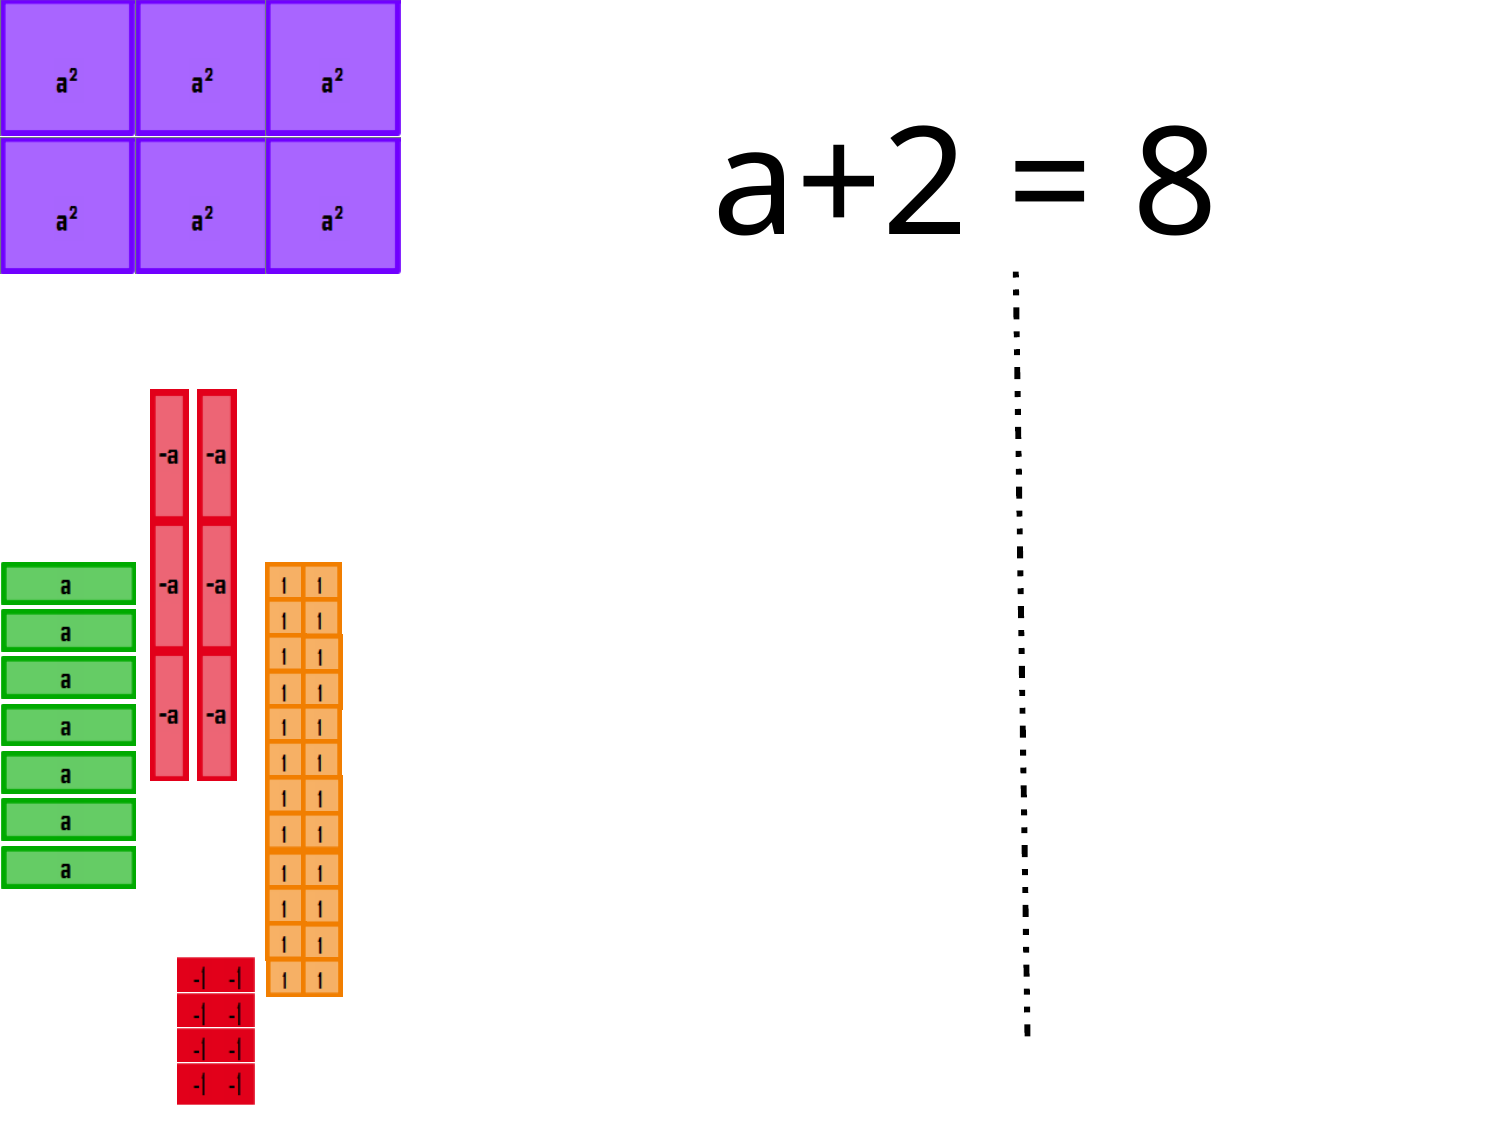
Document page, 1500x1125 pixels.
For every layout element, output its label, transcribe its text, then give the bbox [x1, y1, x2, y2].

picture [0, 609, 136, 652]
picture [265, 562, 343, 998]
picture [0, 798, 136, 841]
picture [177, 956, 255, 1106]
picture [150, 389, 189, 781]
picture [0, 562, 136, 605]
picture [0, 751, 136, 794]
picture [0, 137, 401, 274]
picture [197, 389, 237, 781]
text_box a+2 = 8 [697, 76, 1233, 272]
picture [0, 704, 136, 747]
picture [0, 0, 401, 136]
picture [0, 656, 136, 699]
picture [0, 846, 136, 889]
